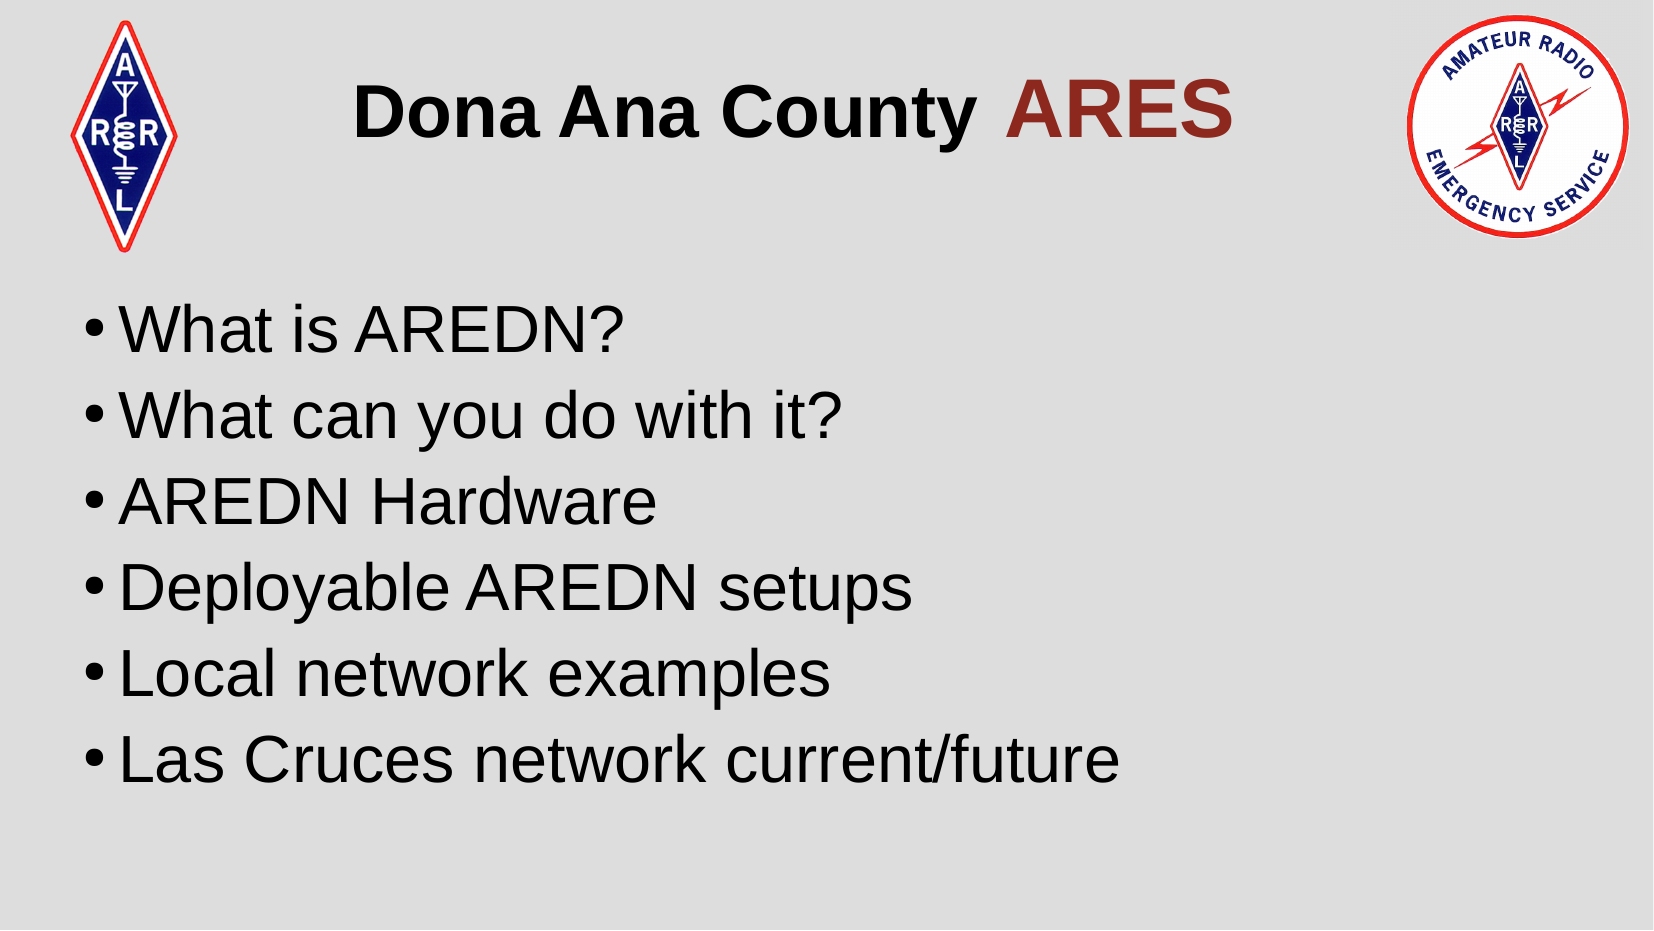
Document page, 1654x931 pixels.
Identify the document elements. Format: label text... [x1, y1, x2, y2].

picture [38, 9, 209, 265]
title Dona Ana County ARES [209, 21, 1390, 190]
picture [1390, 0, 1643, 250]
subtitle What is AREDN? What can you do with it? AREDN Hardware Deployable AREDN setups Local network examples Las Cruces network current/future [82, 281, 1199, 847]
